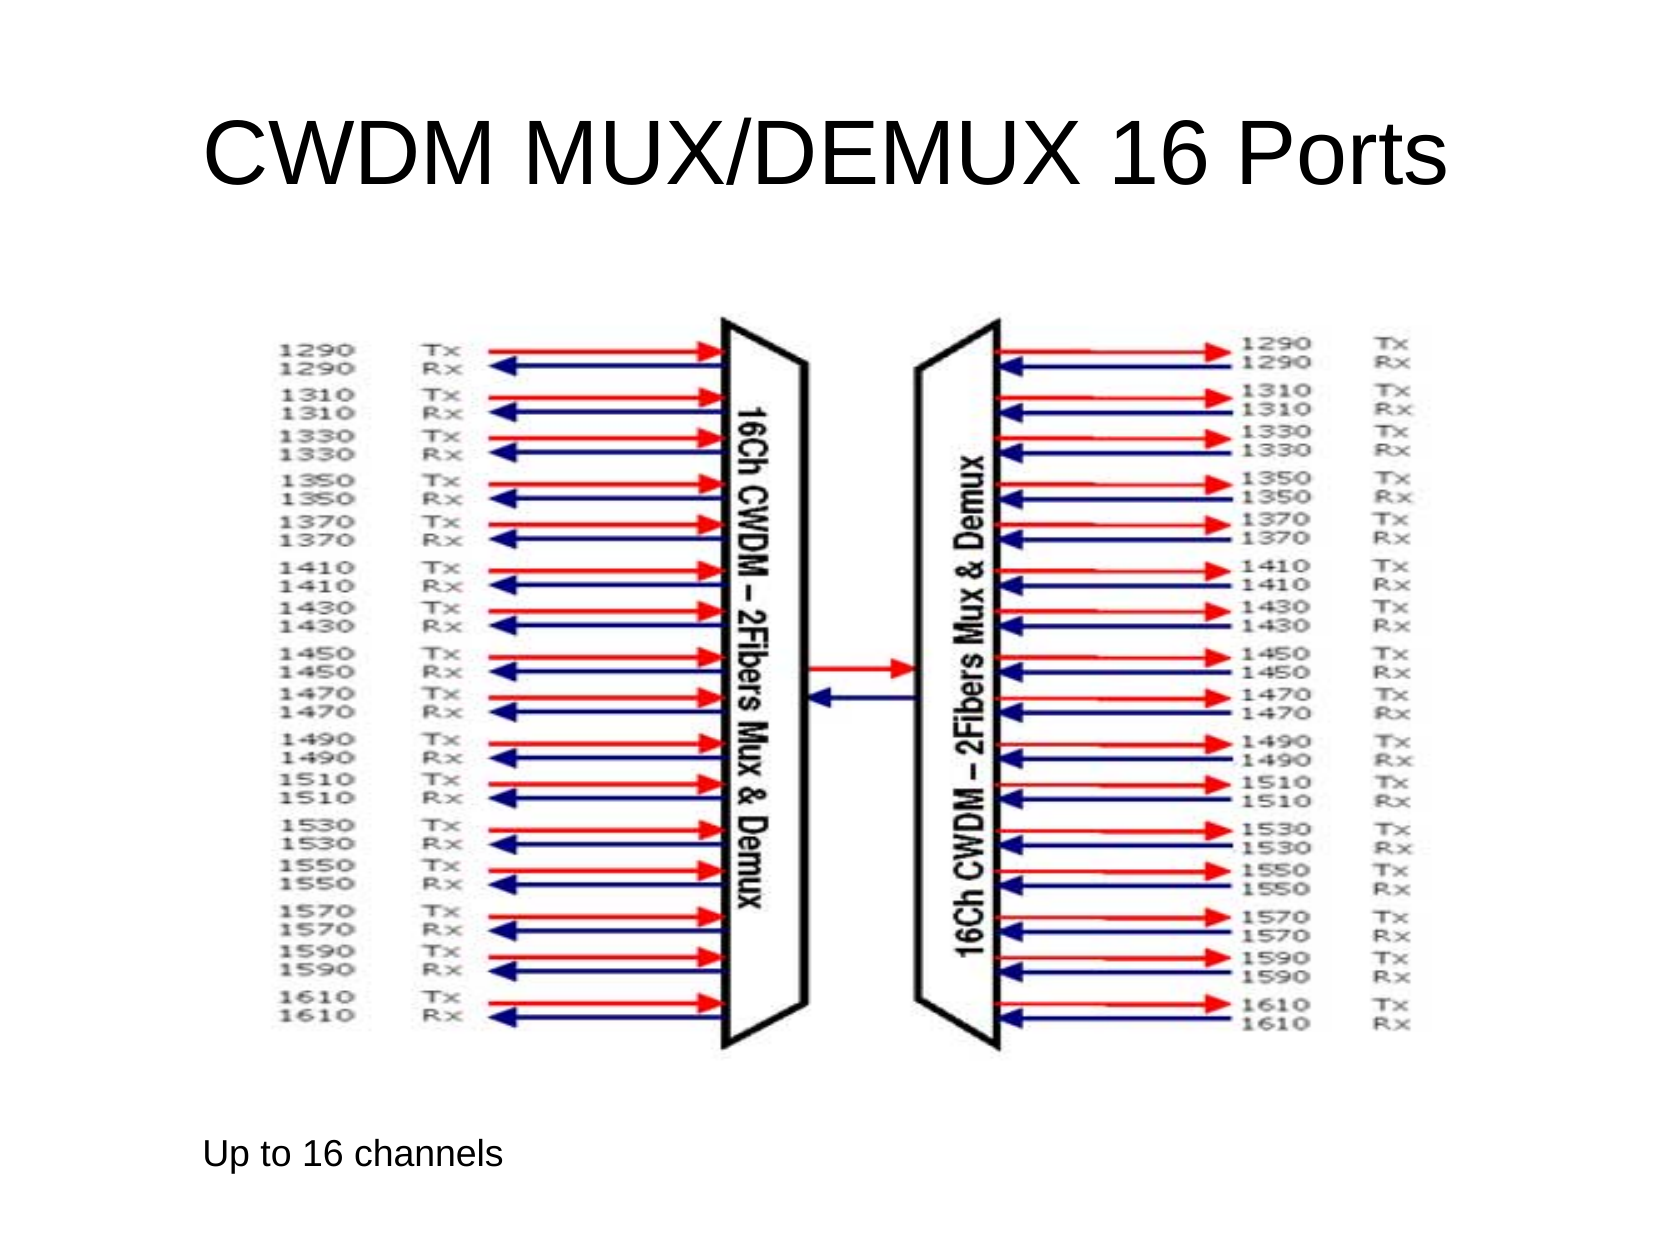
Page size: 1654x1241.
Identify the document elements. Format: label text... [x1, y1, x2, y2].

text_box Up to 16 channels [187, 1125, 517, 1187]
title CWDM MUX/DEMUX 16 Ports [82, 49, 1571, 257]
picture [252, 268, 1501, 1126]
